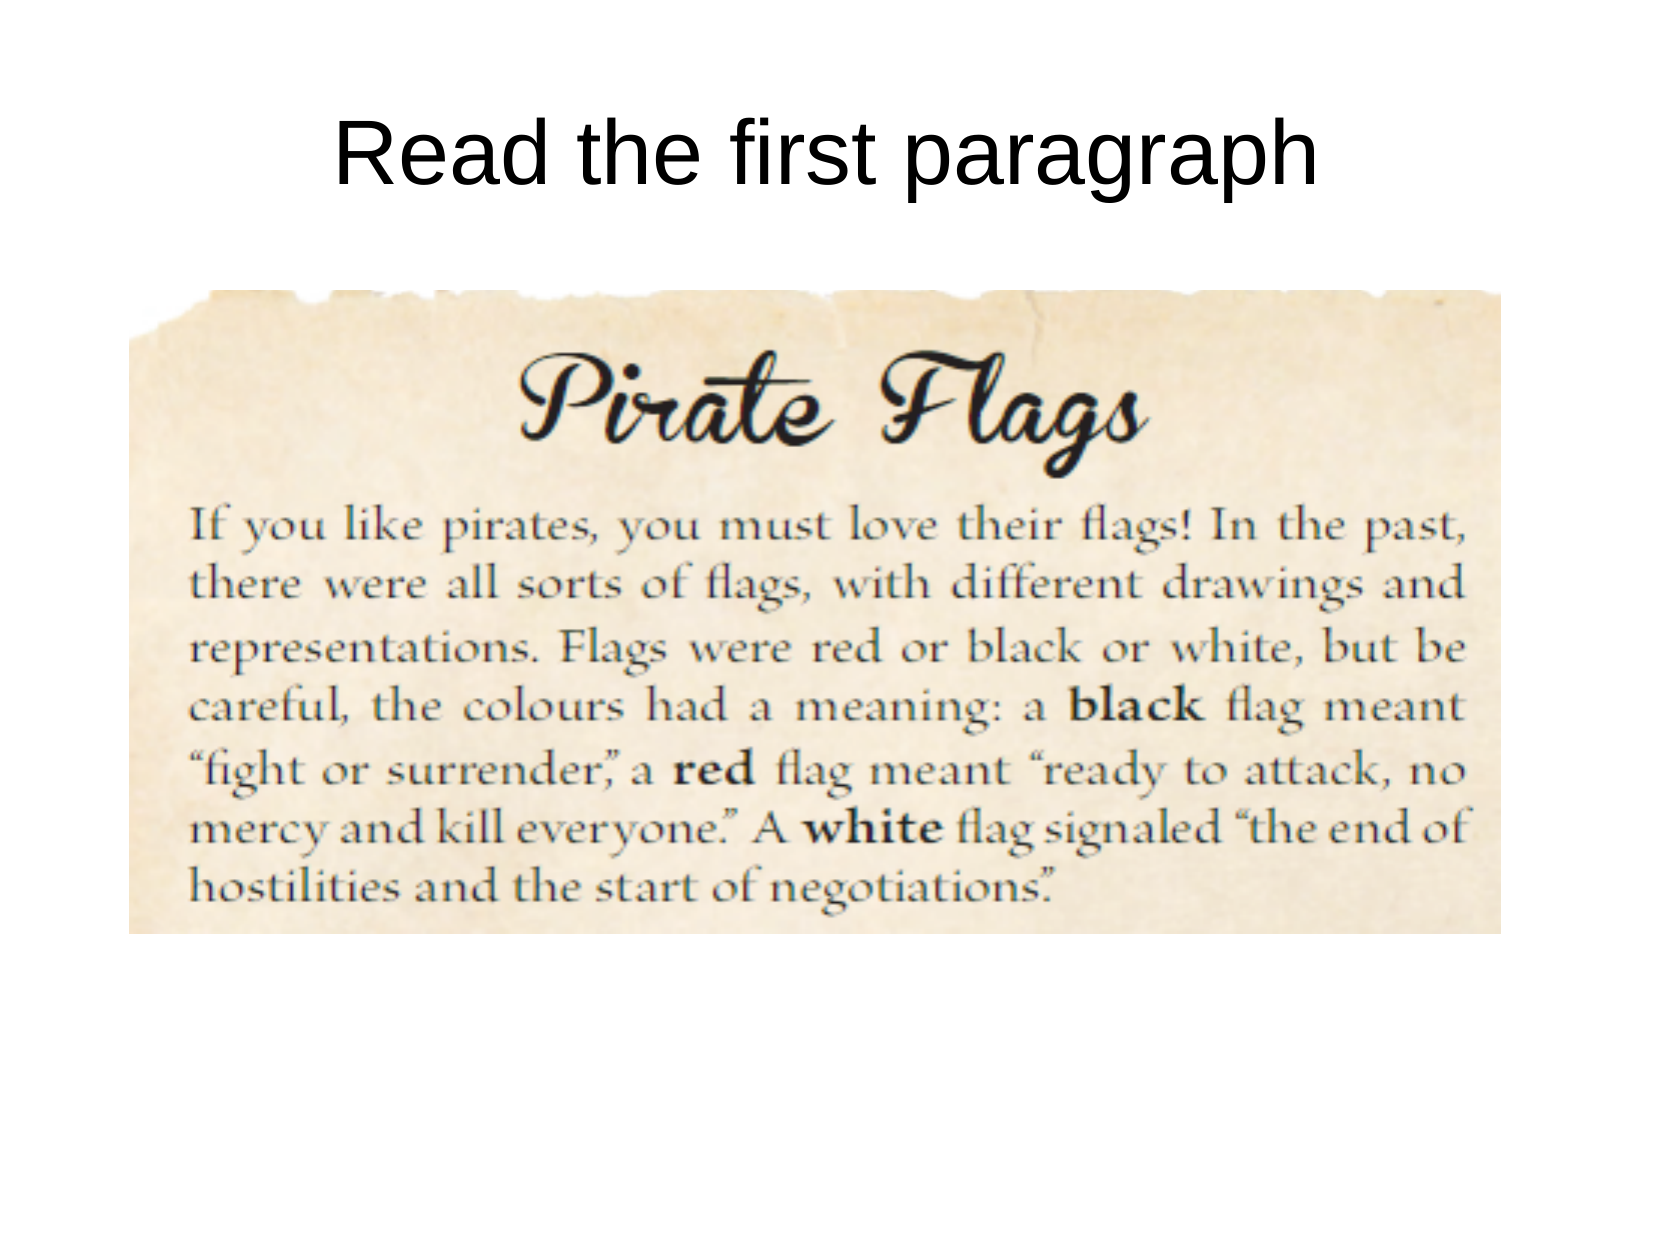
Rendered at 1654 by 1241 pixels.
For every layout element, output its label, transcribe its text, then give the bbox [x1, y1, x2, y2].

title Read the first paragraph [82, 49, 1571, 257]
picture [129, 290, 1501, 934]
